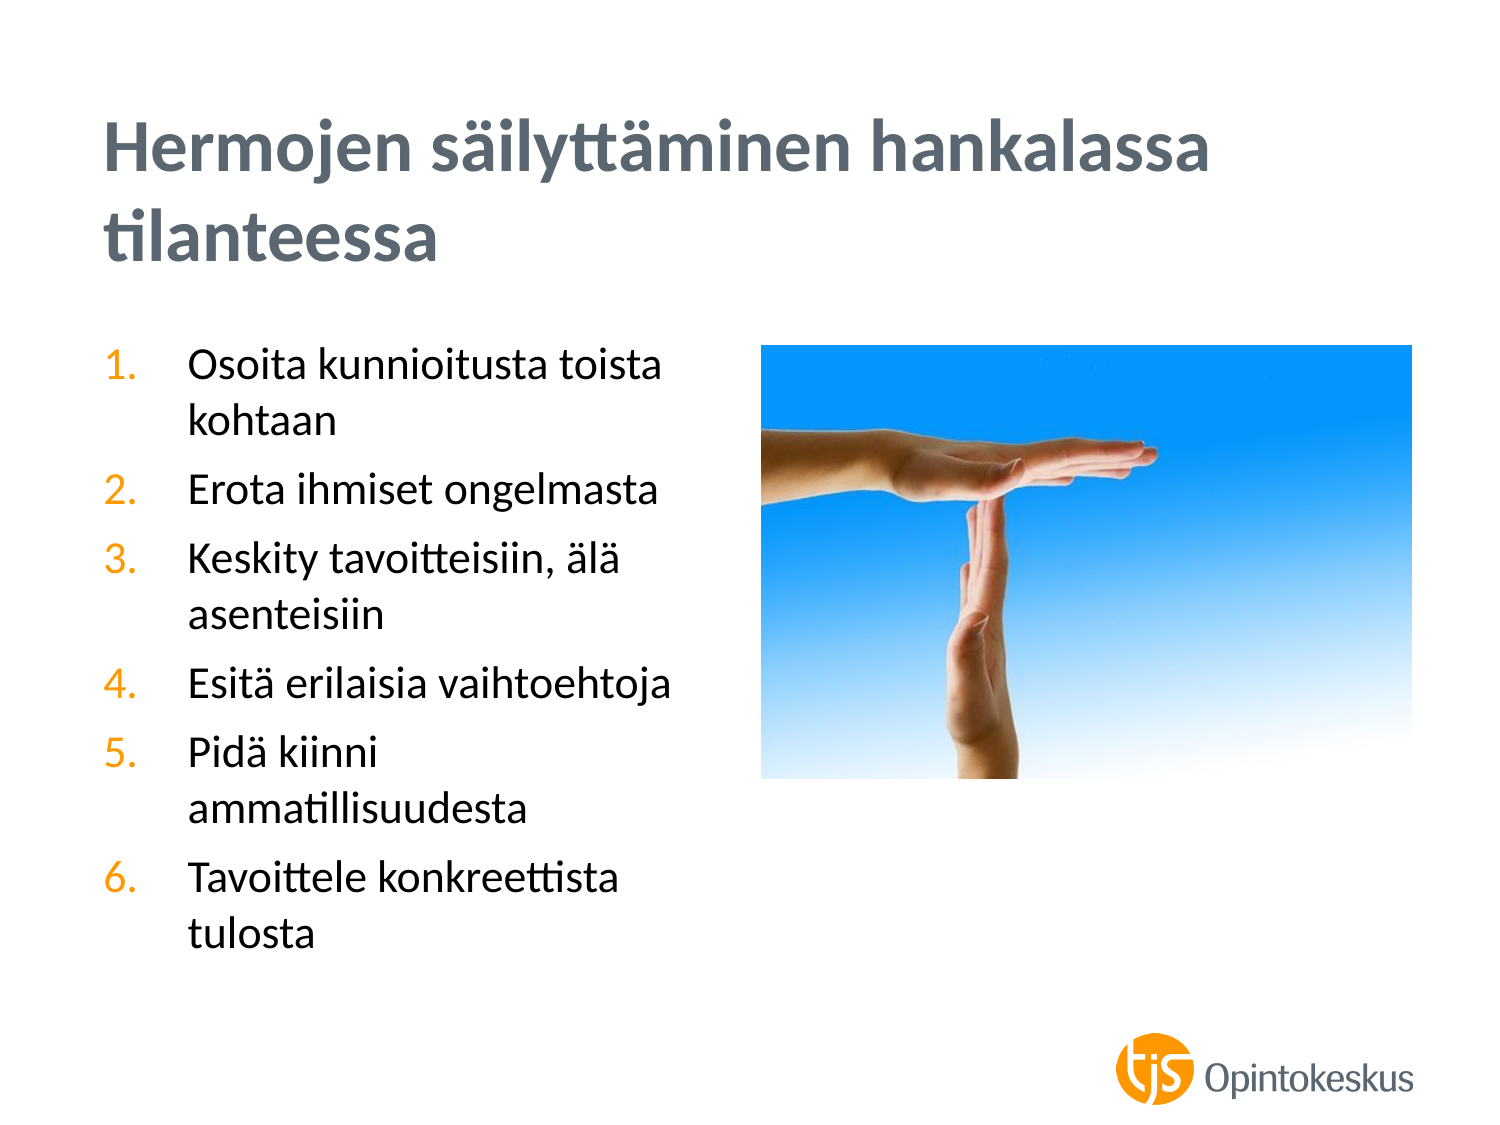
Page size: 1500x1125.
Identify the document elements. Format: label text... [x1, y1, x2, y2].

list Osoita kunnioitusta toista kohtaan Erota ihmiset ongelmasta Keskity tavoitteisiin, älä asenteisiin Esitä erilaisia vaihtoehtoja Pidä kiinni ammatillisuudesta Tavoittele konkreettista tulosta [88, 324, 739, 1004]
picture [1116, 1033, 1413, 1105]
picture [761, 345, 1412, 779]
title Hermojen säilyttäminen hankalassa tilanteessa [88, 88, 1412, 266]
